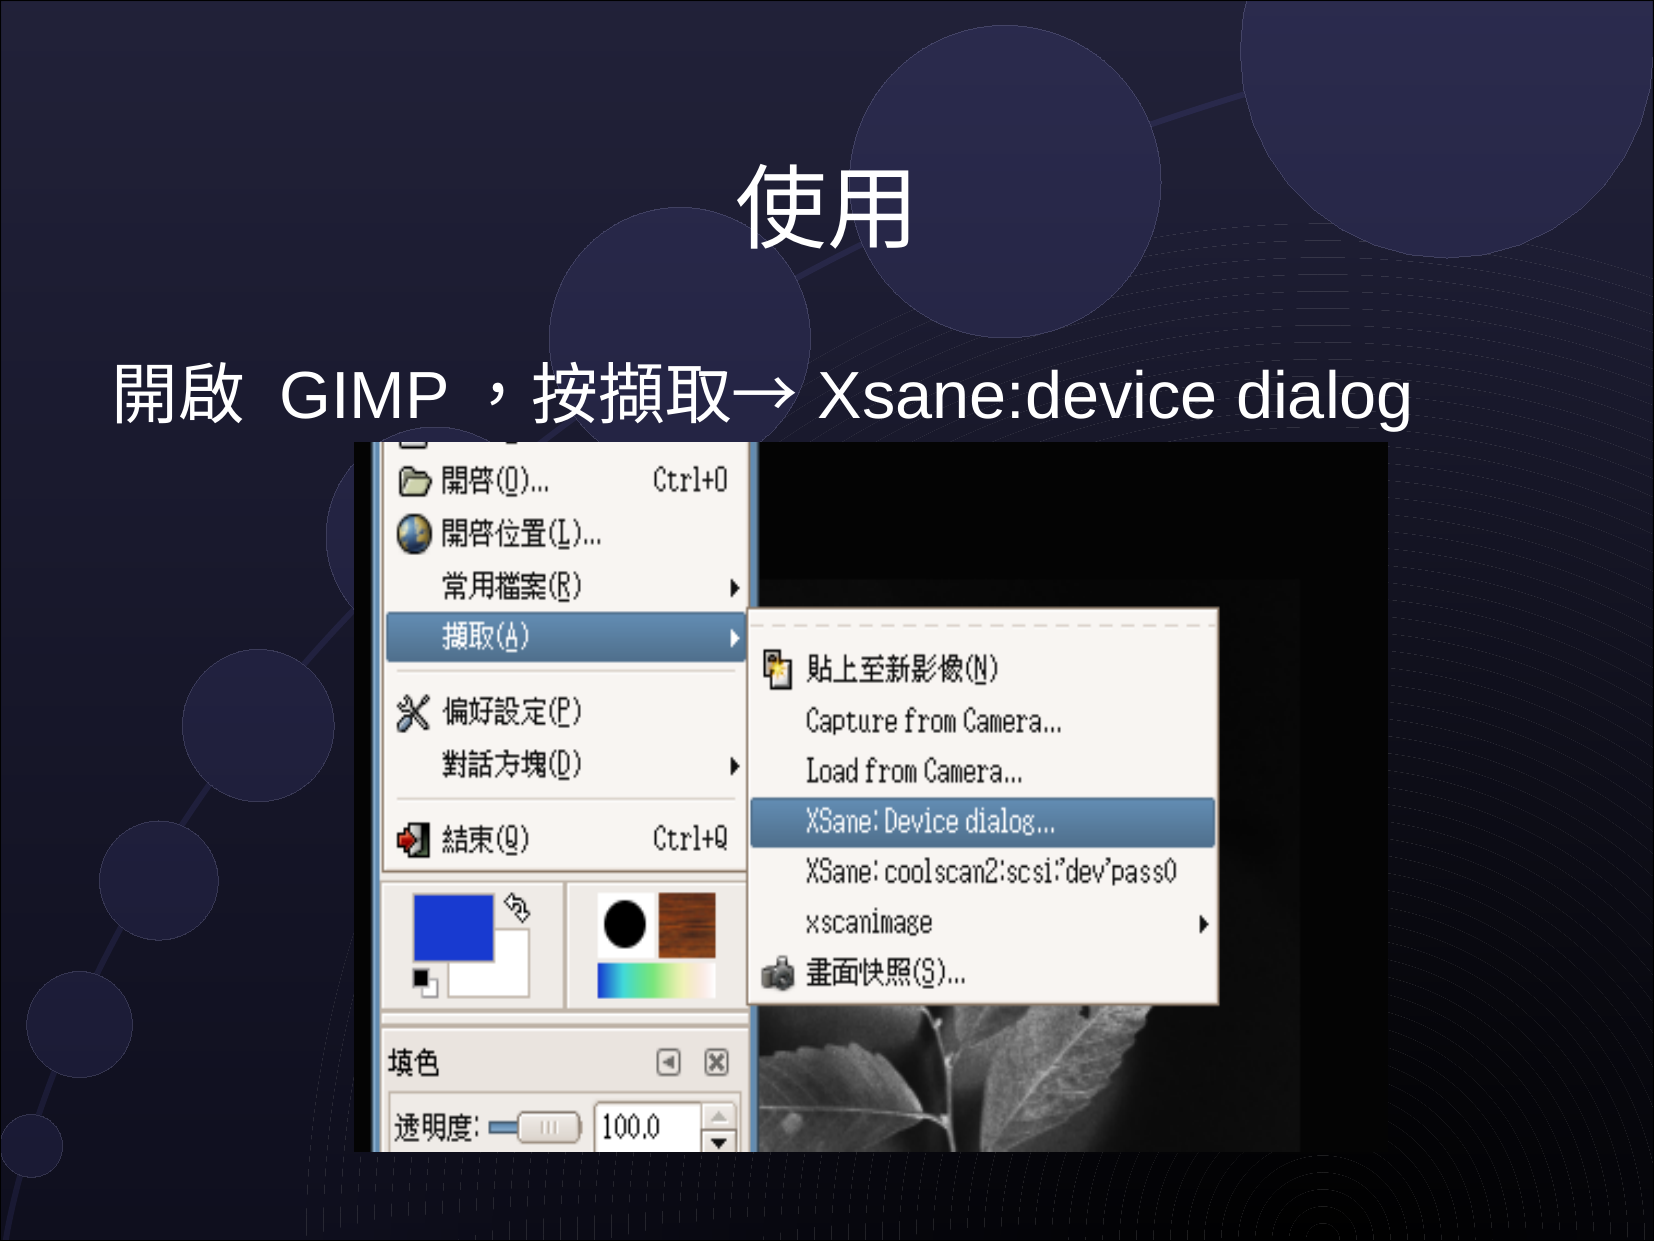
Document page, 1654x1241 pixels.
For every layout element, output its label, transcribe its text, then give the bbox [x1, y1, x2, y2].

list 開啟 GIMP，按擷取→Xsane:device dialog [93, 340, 1506, 1123]
picture [354, 442, 1388, 1152]
title 使用 [121, 102, 1534, 311]
